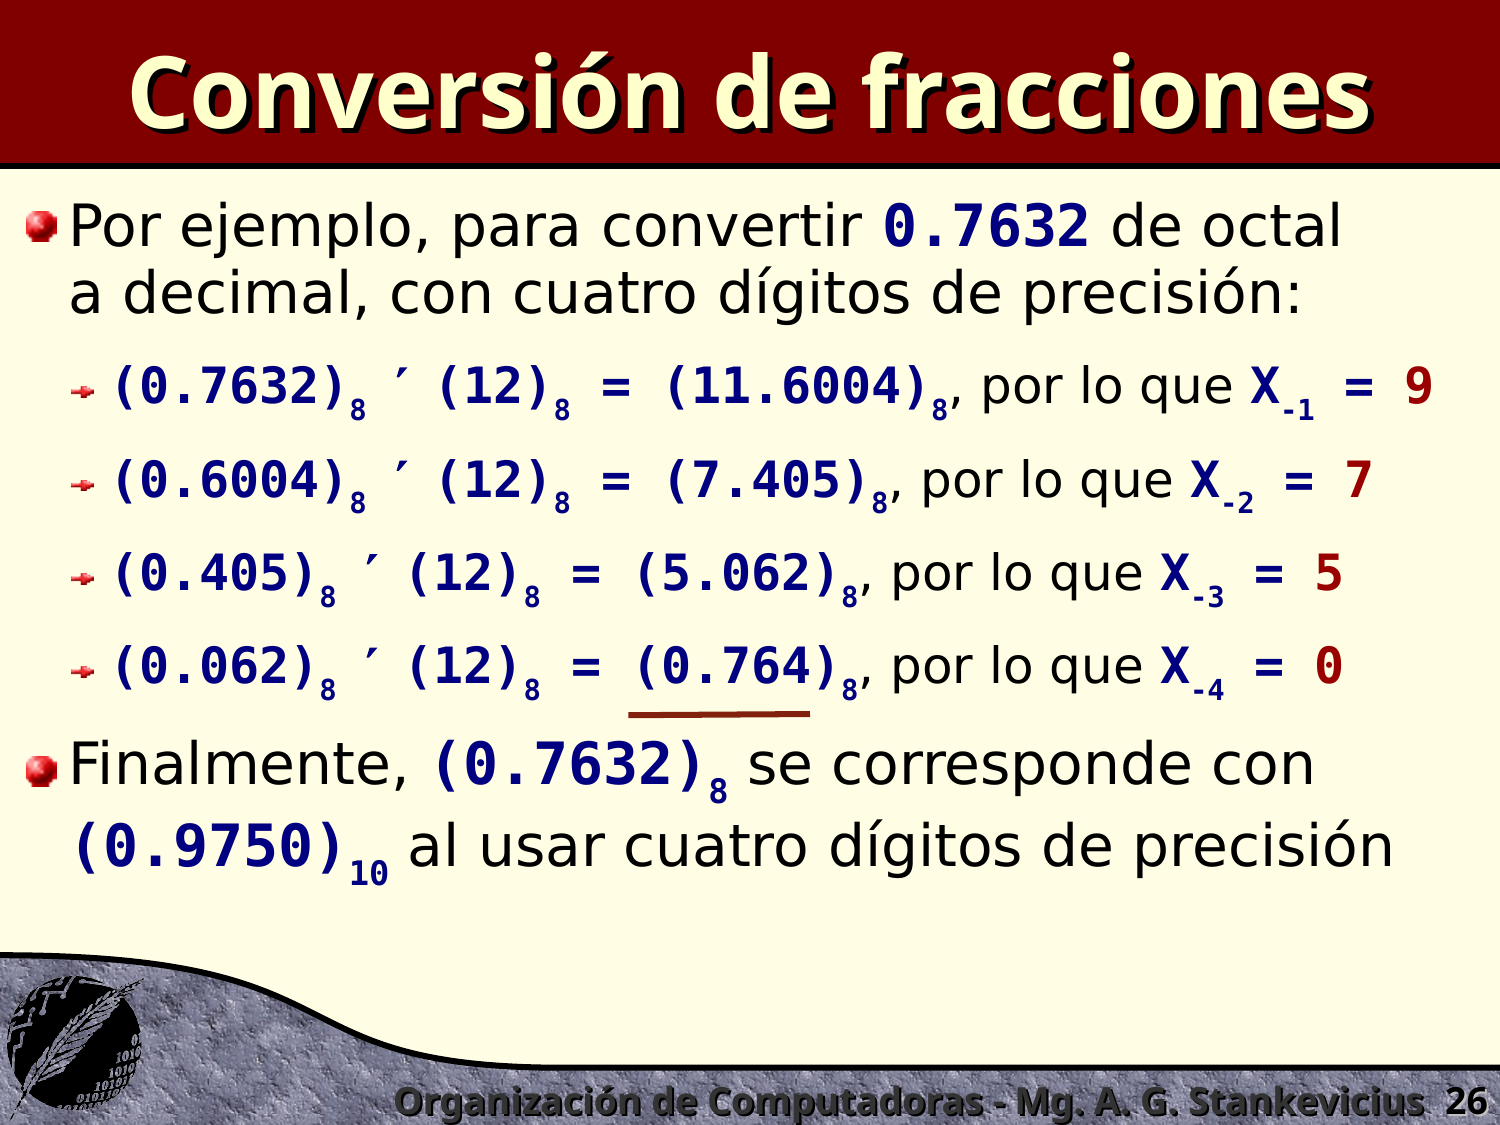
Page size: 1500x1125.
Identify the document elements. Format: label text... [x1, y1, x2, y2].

picture [0, 959, 1500, 1125]
picture [448, 1100, 455, 1110]
picture [1058, 1100, 1065, 1110]
picture [802, 1100, 806, 1110]
list Por ejemplo, para convertir 0.7632 de octal a decimal, con cuatro dígitos de precisión: (0.7632)8 ´ (12)8 = (11.6004)8, por lo que X-1 = 9 (0.6004)8 ´ (12)8 = (7.405)8, por lo que X-2 = 7 (0.405)8 ´ (12)8 = (5.062)8, por lo que X-3 = 5 (0.062)8 ´ (12)8 = (0.764)8, por lo que X-4 = 0 Finalmente, (0.7632)8 se corresponde con (0.9750)10 al usar cuatro dígitos de precisión [11, 192, 1486, 935]
title Conversión de fracciones [15, 5, 1485, 160]
